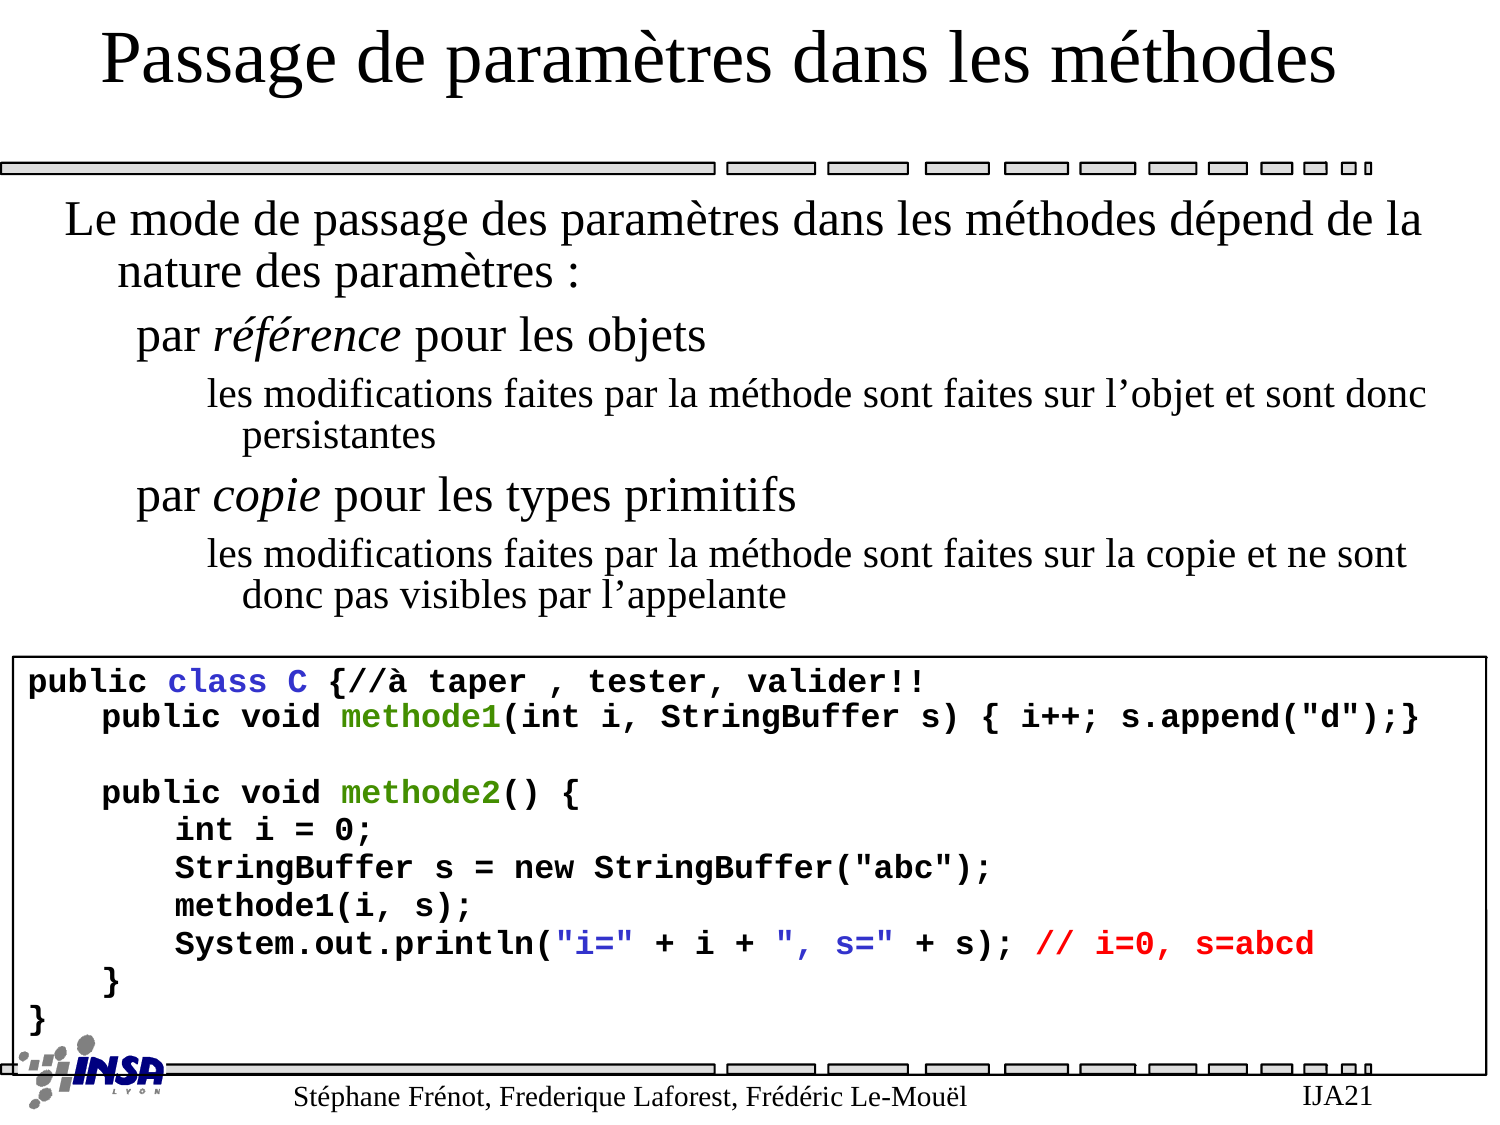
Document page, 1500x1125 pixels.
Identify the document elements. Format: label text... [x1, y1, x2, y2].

text_box public class C {//à taper , tester, valider!! public void methode1(int i, StringBuffer s) { i++; s.append("d");} public void methode2() { int i = 0; StringBuffer s = new StringBuffer("abc"); methode1(i, s); System.out.println("i=" + i + ", s=" + s); // i=0, s=abcd } } [12, 656, 1437, 1048]
title Passage de paramètres dans les méthodes [0, 9, 1500, 111]
list Le mode de passage des paramètres dans les méthodes dépend de la nature des paramètres : par référence pour les objets les modifications faites par la méthode sont faites sur l’objet et sont donc persistantes par copie pour les types primitifs les modifications faites par la méthode sont faites sur la copie et ne sont donc pas visibles par l’appelante [50, 187, 1450, 655]
